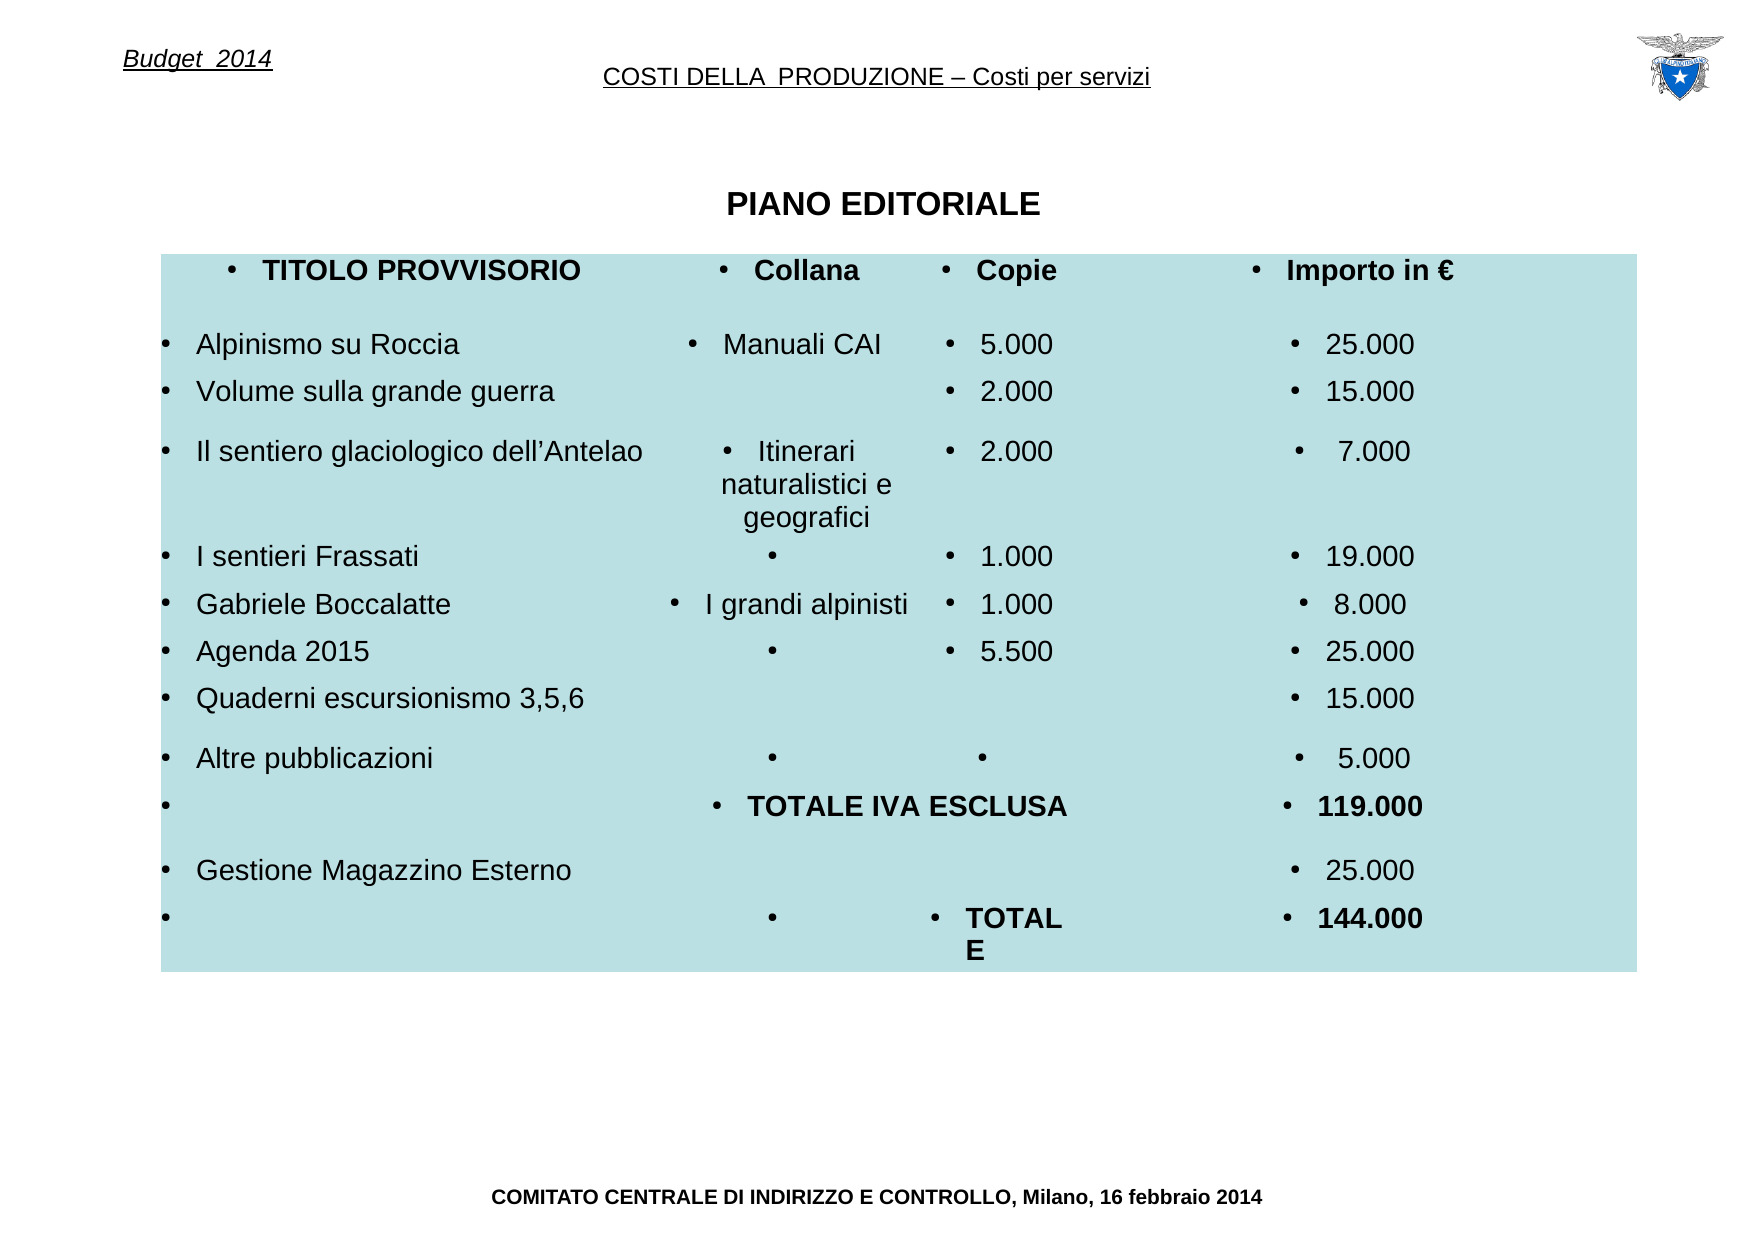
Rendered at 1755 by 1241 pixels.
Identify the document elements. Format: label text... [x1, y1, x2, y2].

table_cell [930, 682, 1068, 743]
table_cell Itinerari naturalistici e geografici [648, 435, 930, 540]
table_cell TOTALE [930, 902, 1068, 972]
table_cell [161, 790, 648, 854]
table_header TITOLO PROVVISORIO [161, 254, 648, 328]
table_cell 144.000 [1068, 902, 1637, 972]
table_header Copie [930, 254, 1068, 328]
table_cell 15.000 [1068, 375, 1637, 435]
table_cell Altre pubblicazioni [161, 743, 648, 790]
table_cell Gestione Magazzino Esterno [161, 854, 1068, 902]
table_cell [648, 635, 930, 682]
table_cell 19.000 [1068, 540, 1637, 588]
text_box COMITATO CENTRALE DI INDIRIZZO E CONTROLLO, Milano, 16 febbraio 2014 [392, 1176, 1362, 1217]
table_cell Manuali CAI [648, 328, 930, 375]
table_cell 2.000 [930, 375, 1068, 435]
table_cell 5.000 [930, 328, 1068, 375]
picture [1633, 29, 1728, 108]
table_cell [648, 540, 930, 588]
table_cell 15.000 [1068, 682, 1637, 743]
table_cell 5.000 [1068, 743, 1637, 790]
table_cell 25.000 [1068, 635, 1637, 682]
table_cell [648, 375, 930, 435]
table_cell Il sentiero glaciologico dell’Antelao [161, 435, 648, 540]
table_cell 119.000 [1068, 790, 1637, 854]
text_box Budget 2014 [50, 35, 346, 82]
table_cell TOTALE IVA ESCLUSA [648, 790, 1068, 854]
text_box COSTI DELLA PRODUZIONE – Costi per servizi [292, 53, 1462, 98]
table_cell 25.000 [1068, 328, 1637, 375]
table_cell 1.000 [930, 540, 1068, 588]
table_cell 25.000 [1068, 854, 1637, 902]
table_cell 1.000 [930, 588, 1068, 635]
table_cell [161, 902, 648, 972]
table_cell Gabriele Boccalatte [161, 588, 648, 635]
table_cell 8.000 [1068, 588, 1637, 635]
text_box PIANO EDITORIALE [711, 183, 1057, 230]
table_cell [648, 743, 930, 790]
table_header Importo in € [1068, 254, 1637, 328]
table_cell Alpinismo su Roccia [161, 328, 648, 375]
table_cell 2.000 [930, 435, 1068, 540]
table_header Collana [648, 254, 930, 328]
table_cell [648, 682, 930, 743]
table_cell [648, 902, 930, 972]
table_cell Volume sulla grande guerra [161, 375, 648, 435]
table_cell I grandi alpinisti [648, 588, 930, 635]
table_cell [930, 743, 1068, 790]
table_cell Agenda 2015 [161, 635, 648, 682]
table_cell 5.500 [930, 635, 1068, 682]
table_cell Quaderni escursionismo 3,5,6 [161, 682, 648, 743]
table_cell 7.000 [1068, 435, 1637, 540]
table_cell I sentieri Frassati [161, 540, 648, 588]
